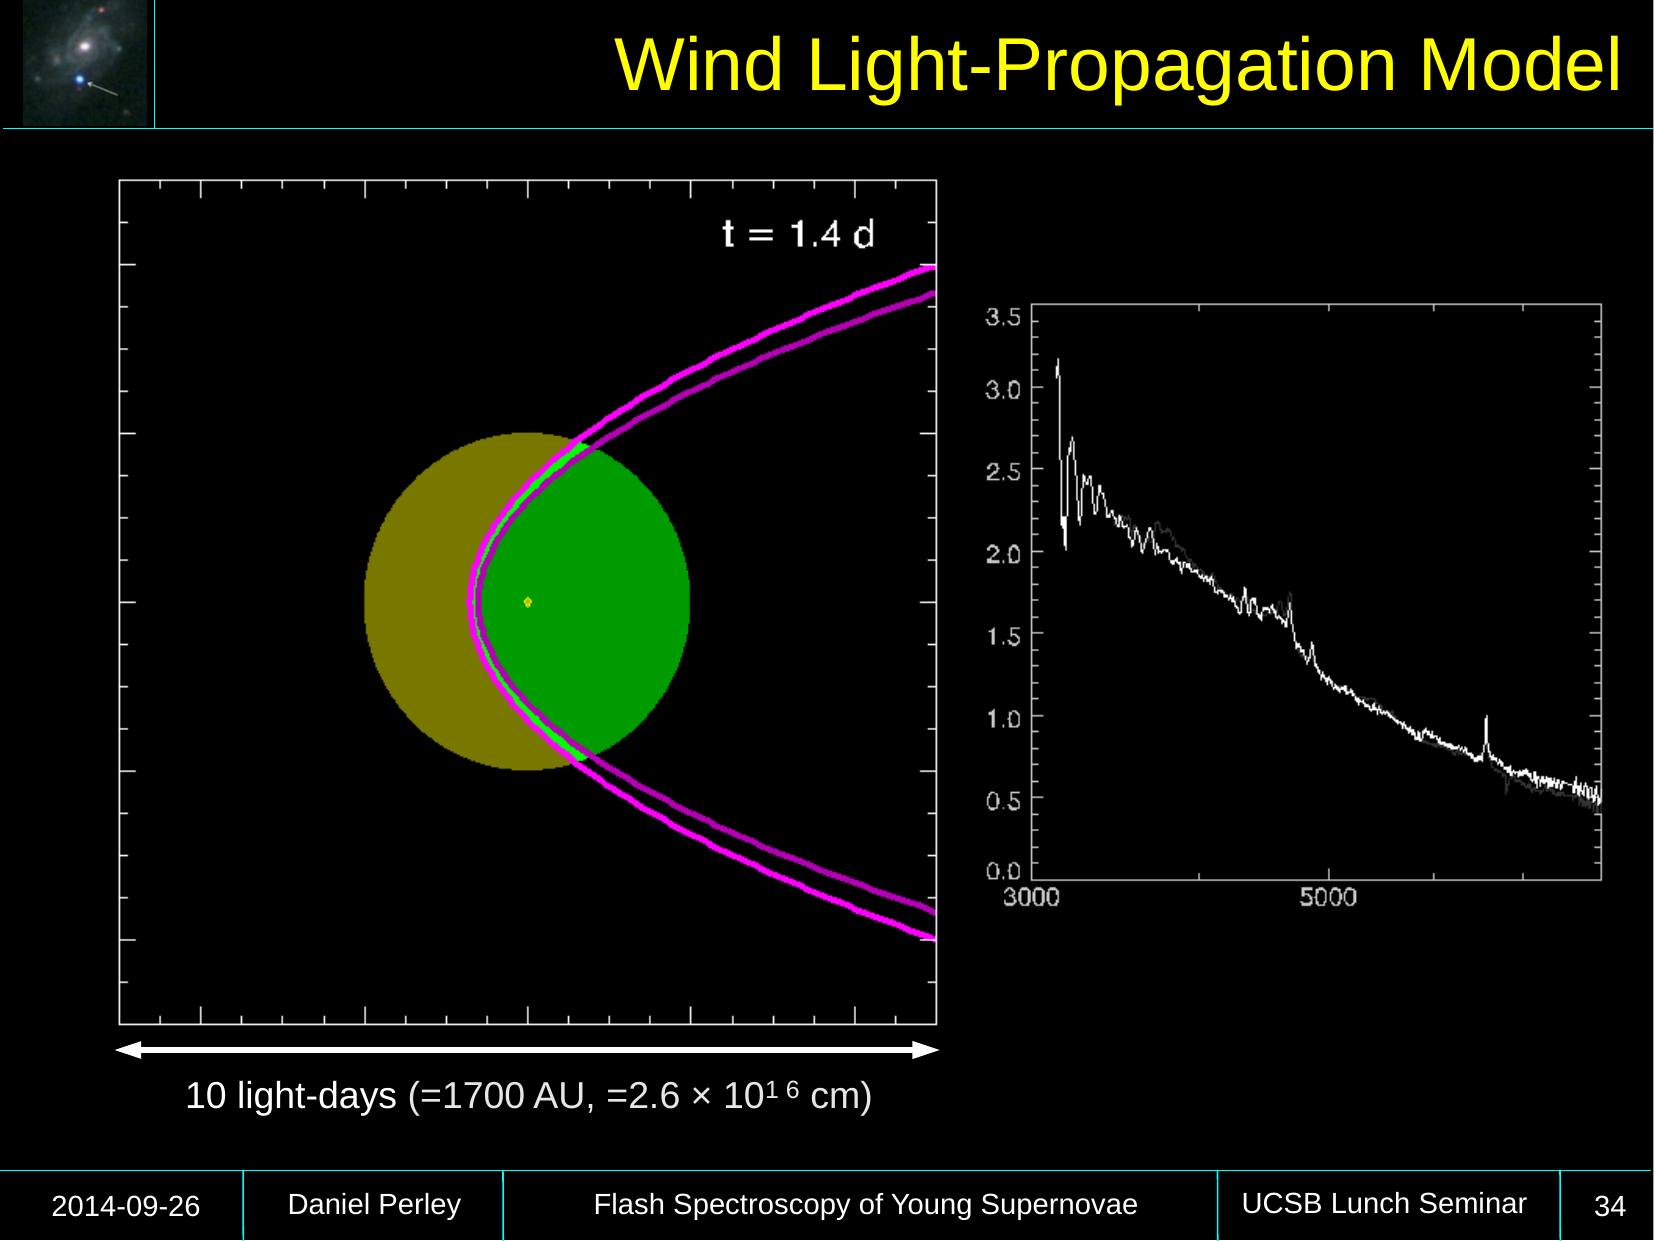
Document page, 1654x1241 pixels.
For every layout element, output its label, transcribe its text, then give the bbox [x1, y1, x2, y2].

title Wind Light-Propagation Model [187, 21, 1624, 108]
picture [23, 0, 147, 126]
text_box 10 light-days (=1700 AU, =2.6 × 101 6 cm) [154, 1063, 905, 1128]
picture [25, 150, 964, 1088]
picture [981, 299, 1607, 925]
